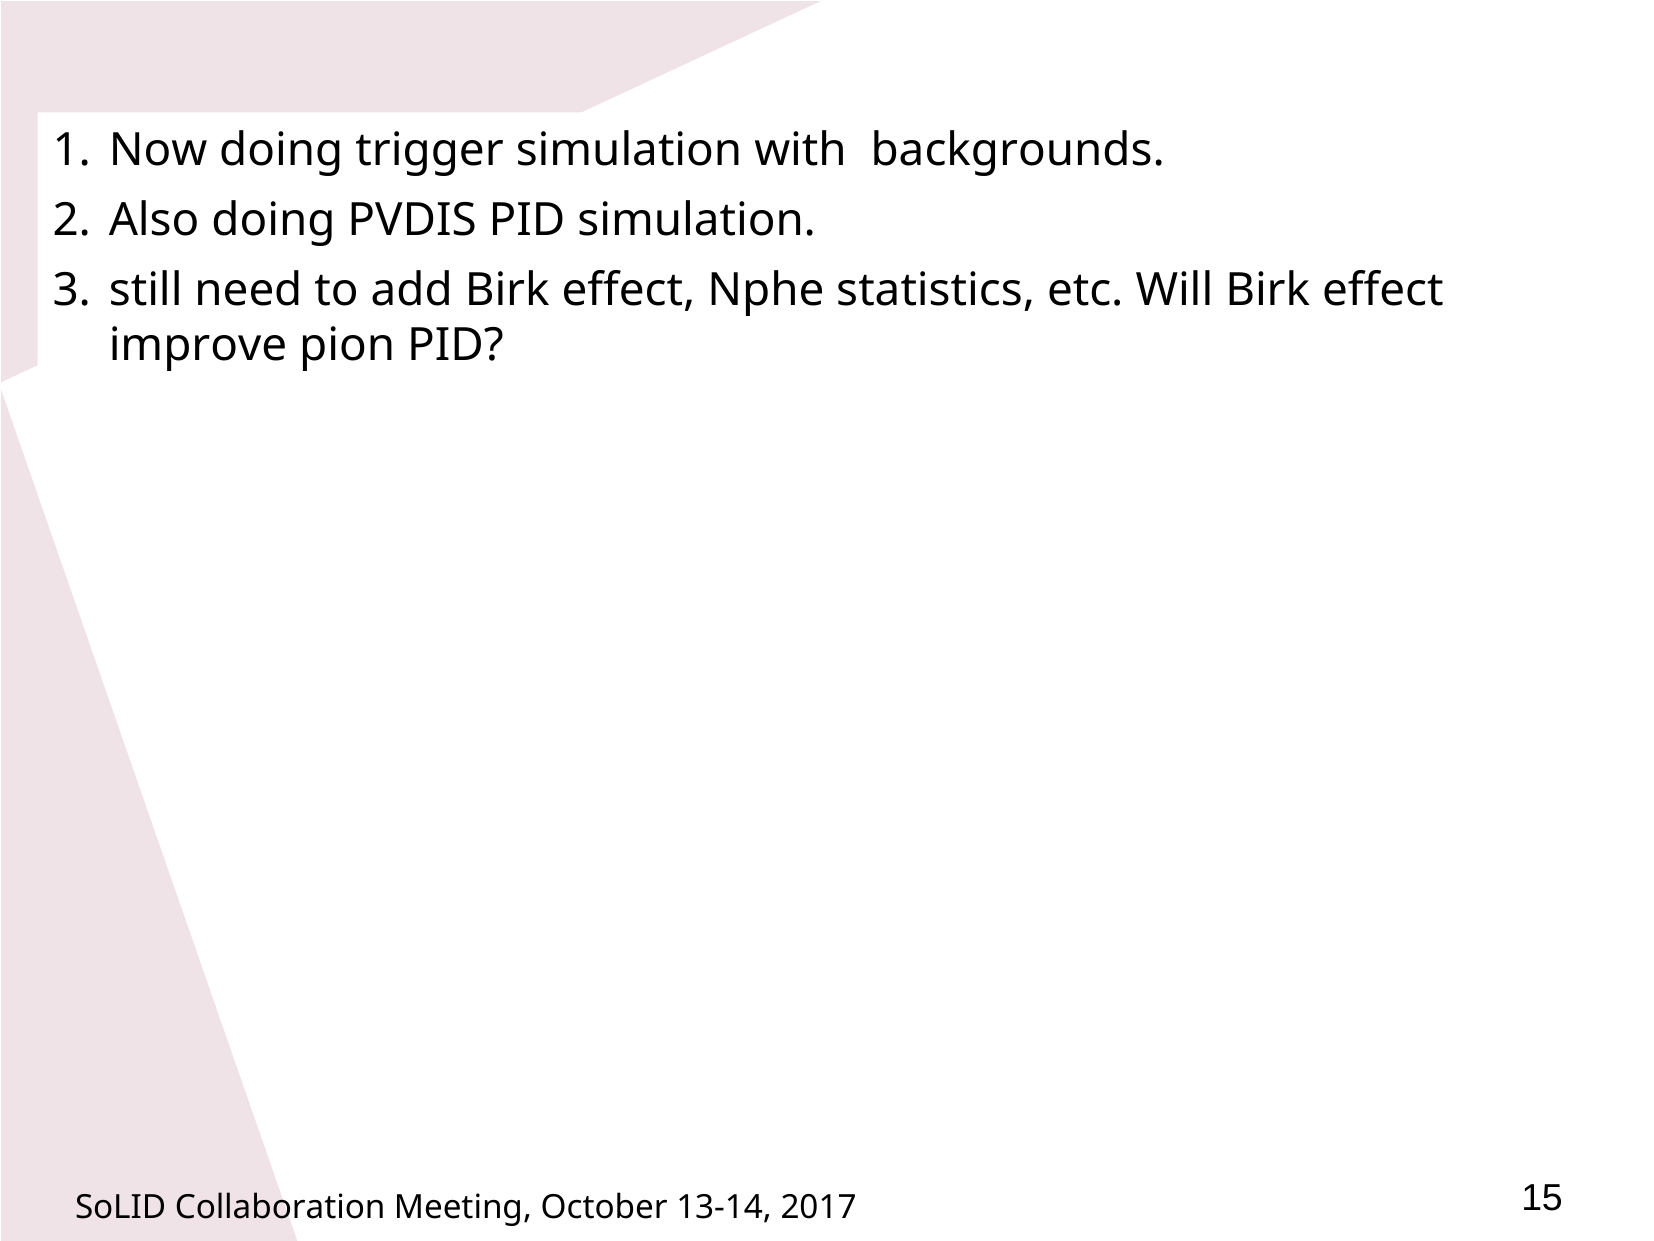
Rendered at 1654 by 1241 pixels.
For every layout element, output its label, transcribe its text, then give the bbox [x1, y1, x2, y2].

text_box Now doing trigger simulation with backgrounds. Also doing PVDIS PID simulation. still need to add Birk effect, Nphe statistics, etc. Will Birk effect improve pion PID? [37, 112, 1613, 450]
